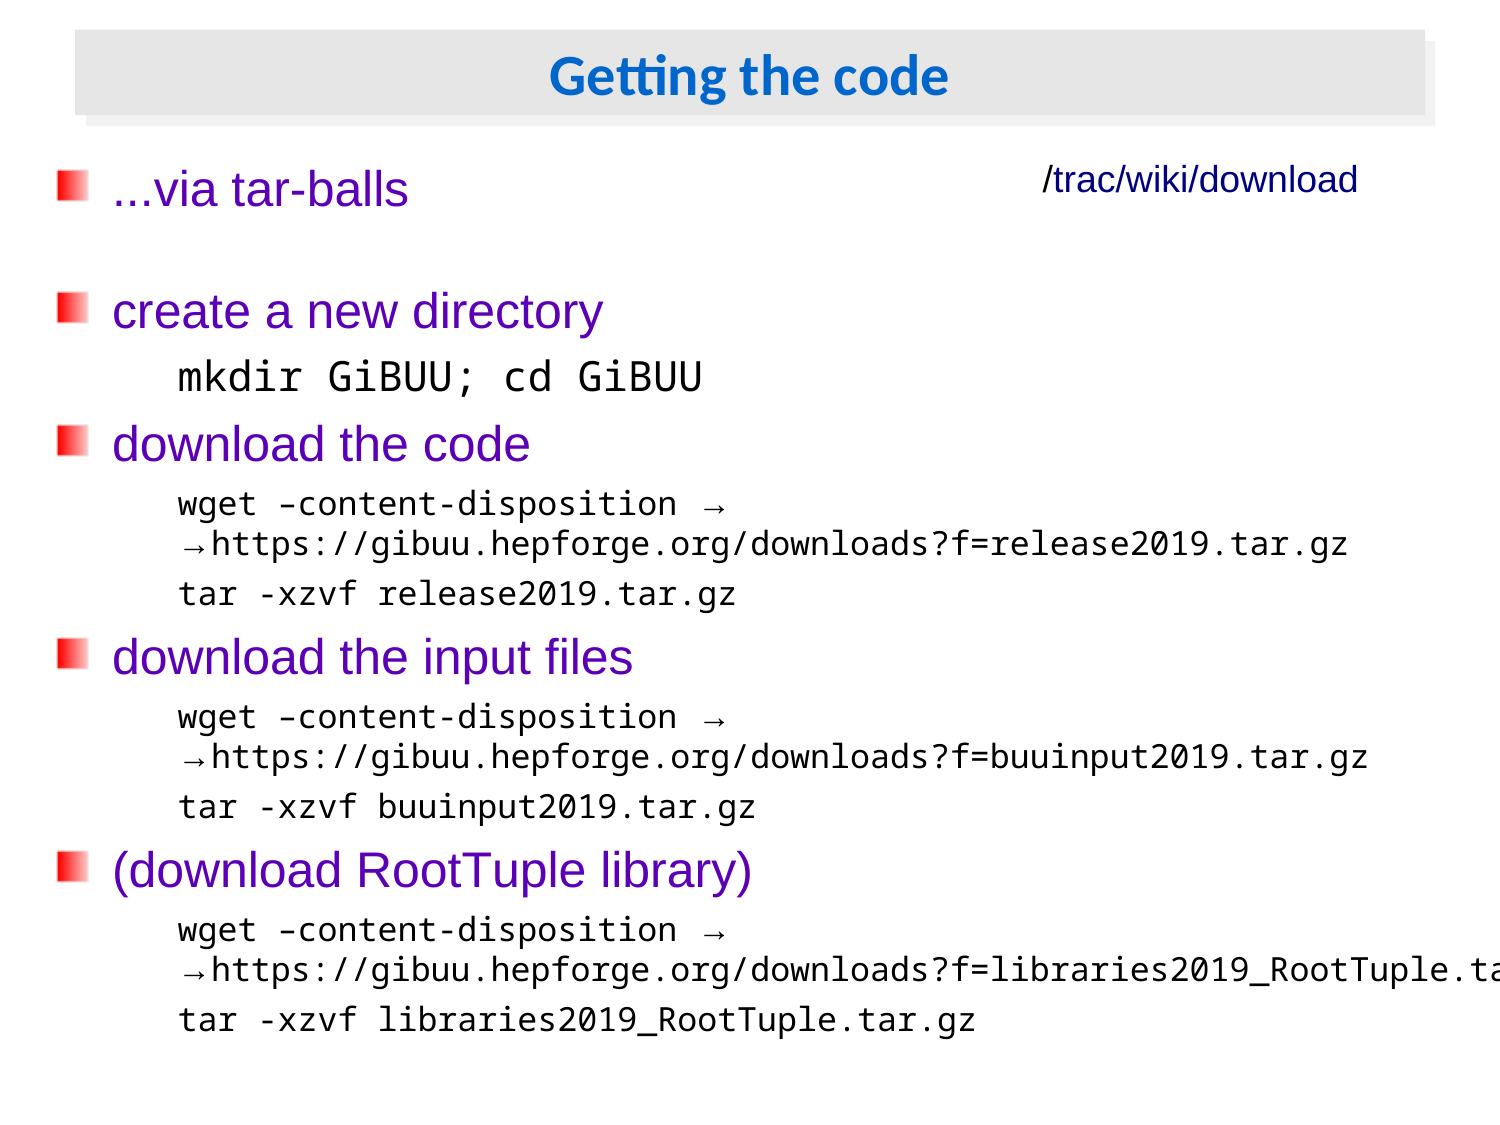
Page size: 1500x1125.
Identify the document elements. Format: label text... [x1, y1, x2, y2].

text_box /trac/wiki/download [1027, 147, 1418, 218]
title Getting the code [75, 29, 1426, 116]
list ...via tar-balls create a new directory mkdir GiBUU; cd GiBUU download the code wget –content-disposition → →https://gibuu.hepforge.org/downloads?f=release2019.tar.gz tar -xzvf release2019.tar.gz download the input files wget –content-disposition → →https://gibuu.hepforge.org/downloads?f=buuinput2019.tar.gz tar -xzvf buuinput2019.tar.gz (download RootTuple library) wget –content-disposition → →https://gibuu.hepforge.org/downloads?f=libraries2019_RootTuple.tar.gz tar -xzvf libraries2019_RootTuple.tar.gz [41, 148, 1500, 1093]
